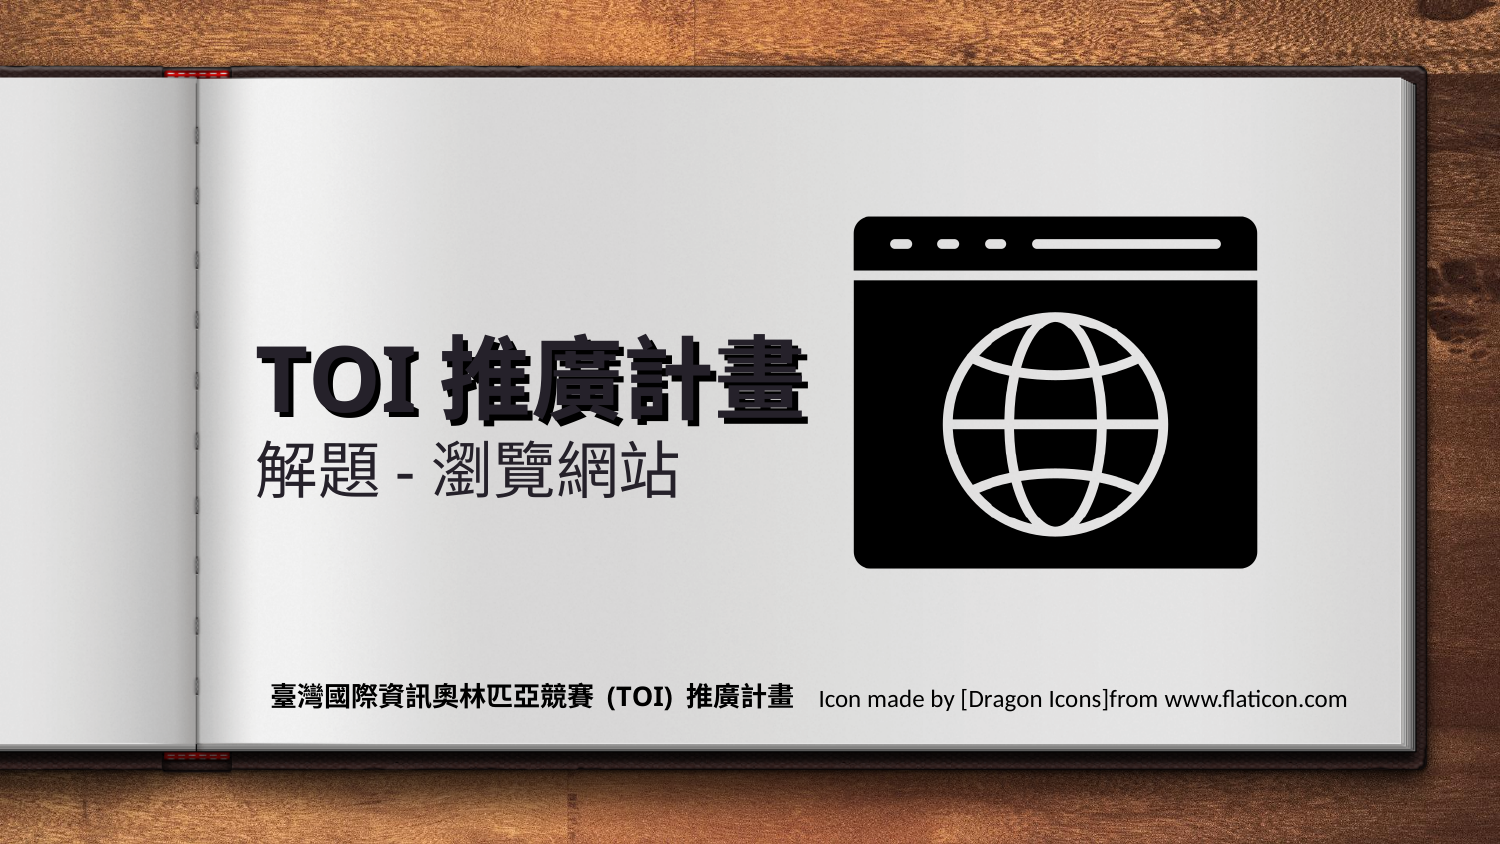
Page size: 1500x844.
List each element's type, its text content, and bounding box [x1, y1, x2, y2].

picture [803, 140, 1307, 644]
text_box Icon made by [Dragon Icons]from www.flaticon.com [804, 675, 1385, 720]
title TOI推廣計畫 解題-瀏覽網站 [240, 262, 803, 565]
